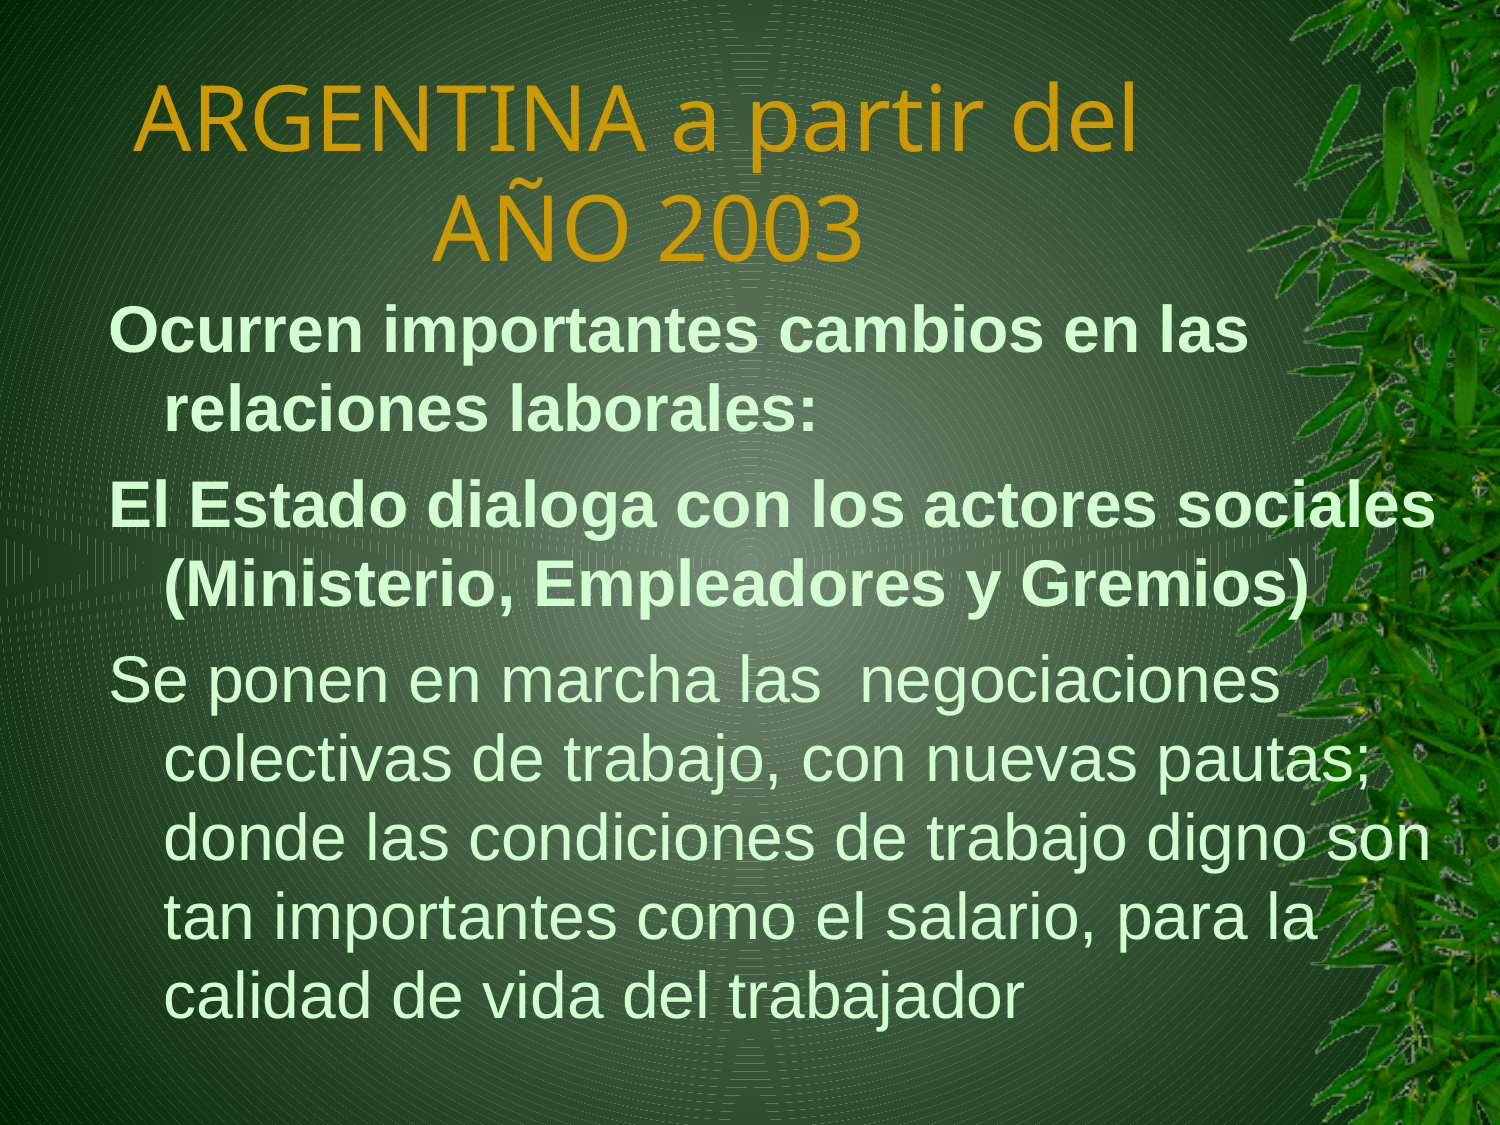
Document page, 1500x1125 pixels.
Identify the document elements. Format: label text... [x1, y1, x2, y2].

list Ocurren importantes cambios en las relaciones laborales: El Estado dialoga con los actores sociales (Ministerio, Empleadores y Gremios) Se ponen en marcha las negociaciones colectivas de trabajo, con nuevas pautas; donde las condiciones de trabajo digno son tan importantes como el salario, para la calidad de vida del trabajador [37, 278, 1500, 1047]
title ARGENTINA a partir del AÑO 2003 [37, 50, 1263, 278]
